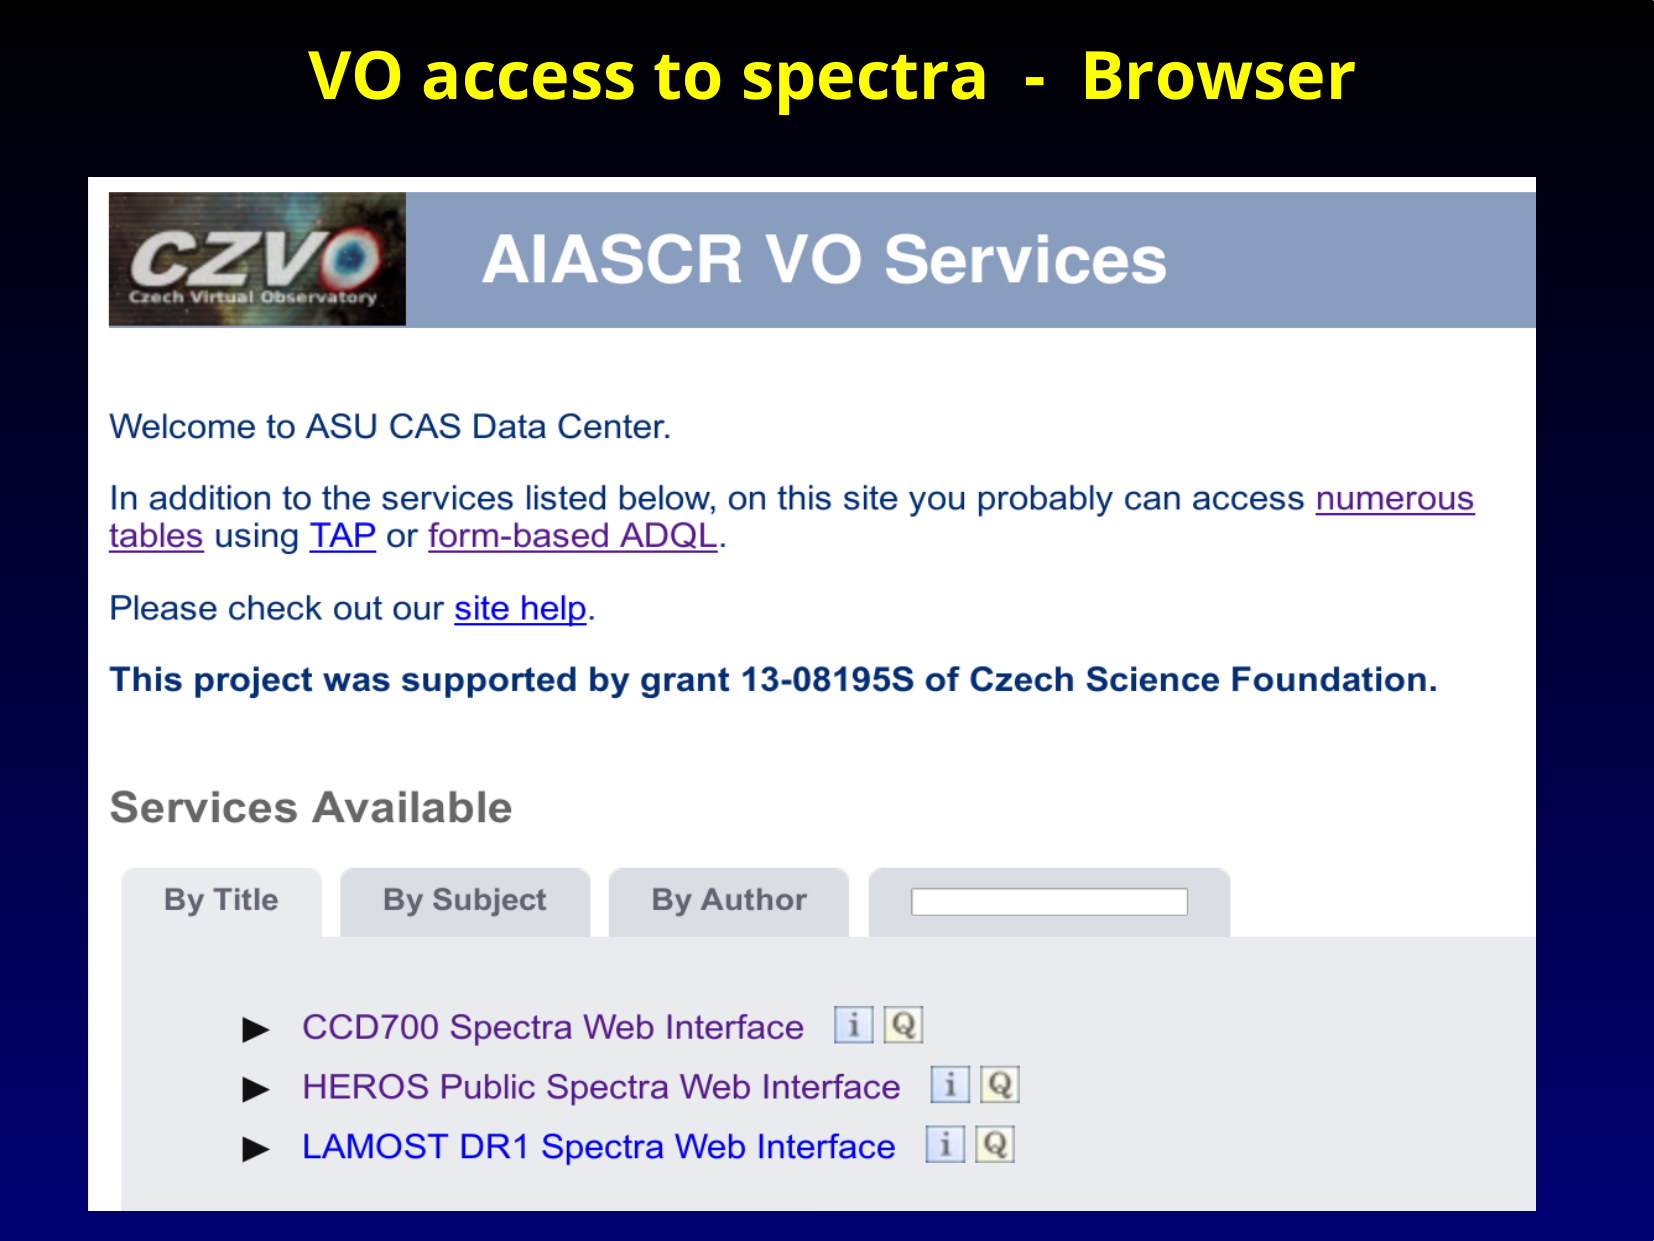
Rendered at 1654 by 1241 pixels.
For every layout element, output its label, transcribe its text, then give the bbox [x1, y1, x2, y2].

list [88, 147, 1577, 1229]
picture [88, 177, 1536, 1211]
title VO access to spectra - Browser [88, 29, 1577, 119]
